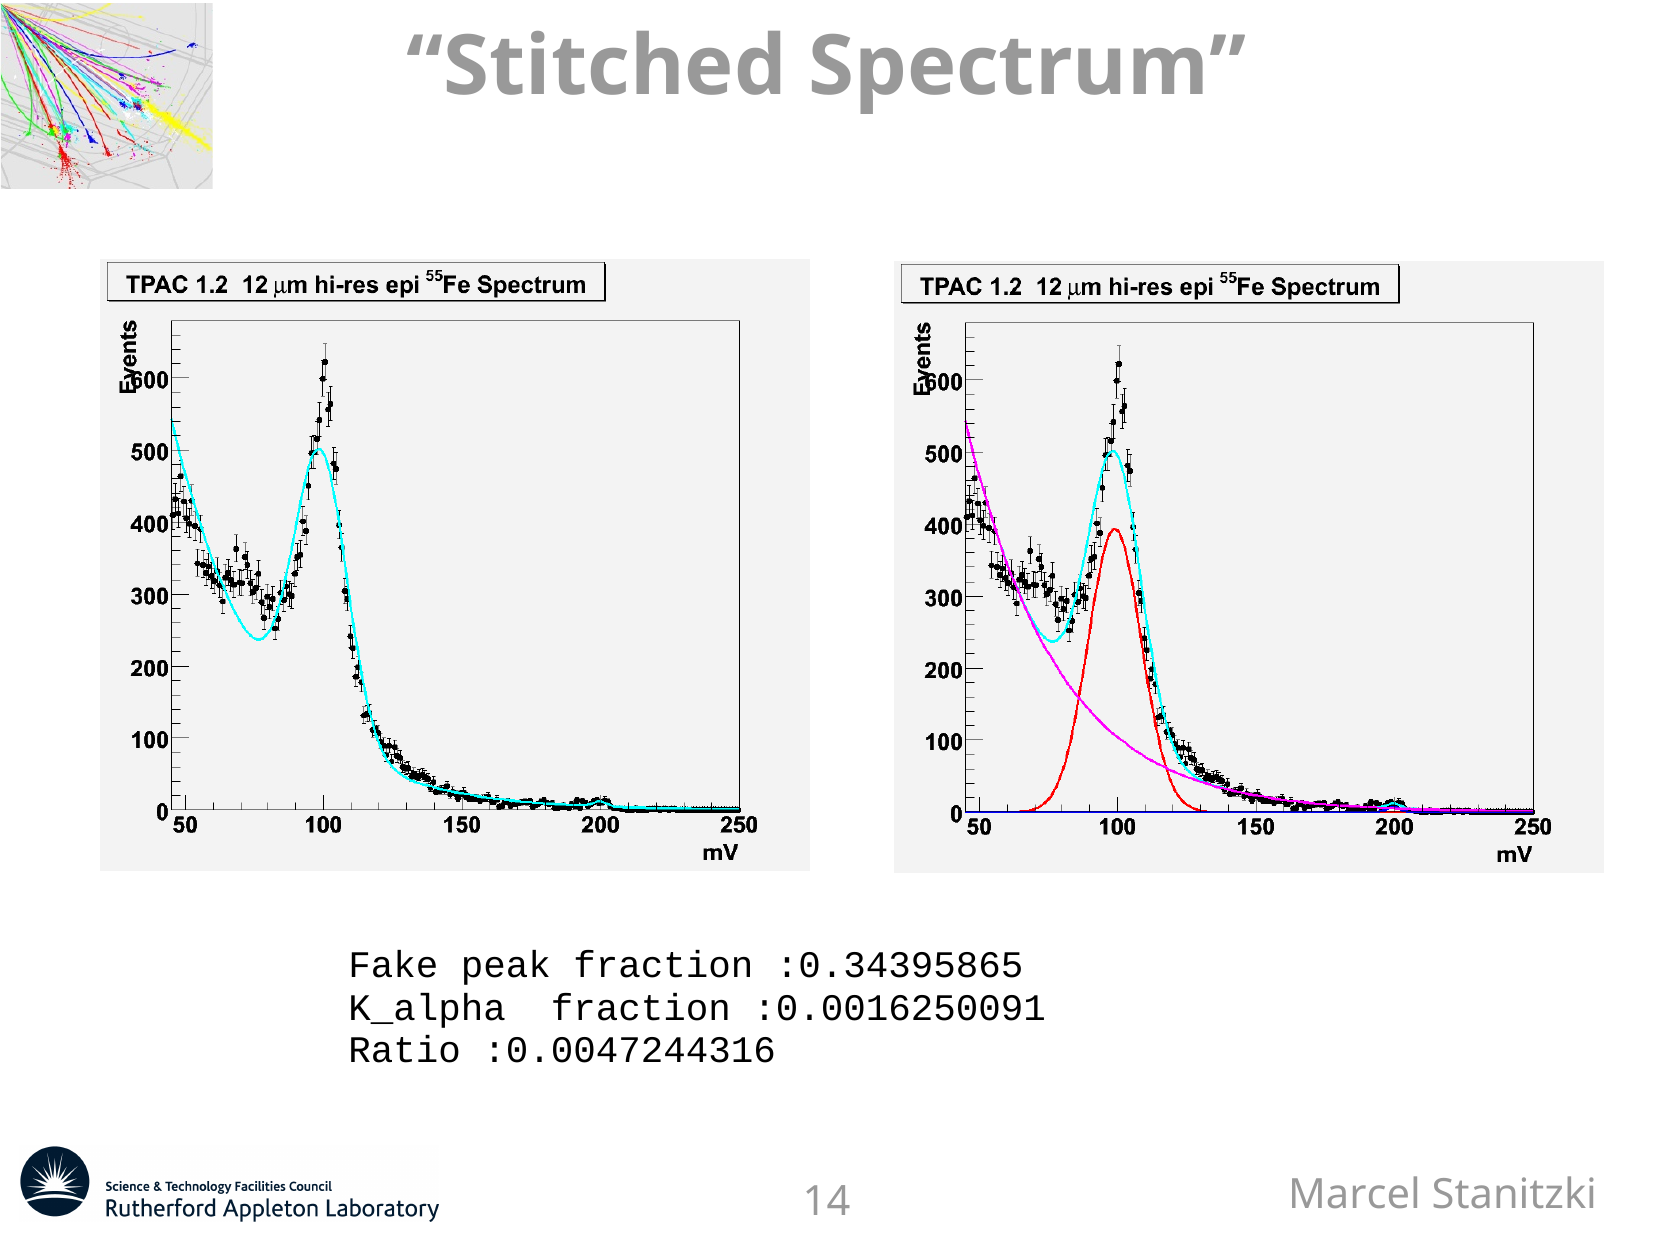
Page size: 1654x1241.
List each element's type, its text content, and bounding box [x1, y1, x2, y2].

title “Stitched Spectrum” [203, 5, 1451, 119]
picture [894, 261, 1604, 873]
picture [100, 259, 810, 871]
picture [0, 3, 213, 189]
picture [19, 1145, 439, 1222]
text_box Fake peak fraction :0.34395865 K_alpha fraction :0.0016250091 Ratio :0.0047244316 [333, 938, 1061, 1114]
